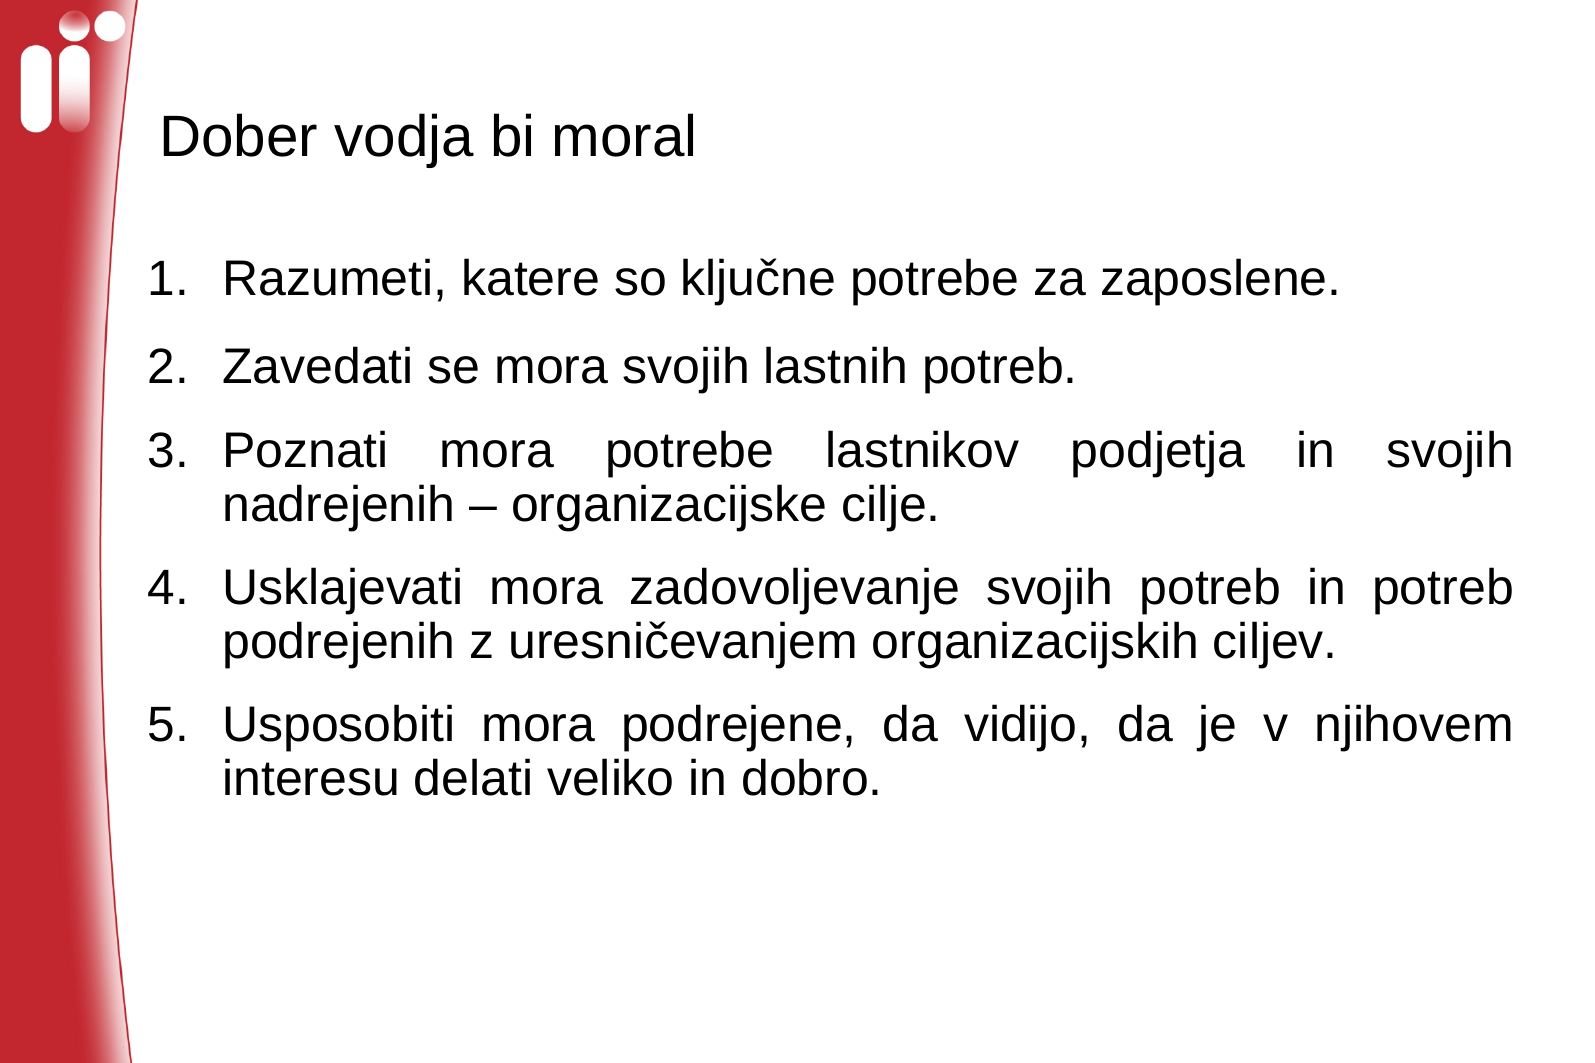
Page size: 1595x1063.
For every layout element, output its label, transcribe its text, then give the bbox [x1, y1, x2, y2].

title Dober vodja bi moral [159, 22, 1515, 248]
picture [0, 0, 1414, 1063]
list Razumeti, katere so ključne potrebe za zaposlene. Zavedati se mora svojih lastnih potreb. Poznati mora potrebe lastnikov podjetja in svojih nadrejenih – organizacijske cilje. Usklajevati mora zadovoljevanje svojih potreb in potreb podrejenih z uresničevanjem organizacijskih ciljev. Usposobiti mora podrejene, da vidijo, da je v njihovem interesu delati veliko in dobro. [147, 248, 1515, 1063]
